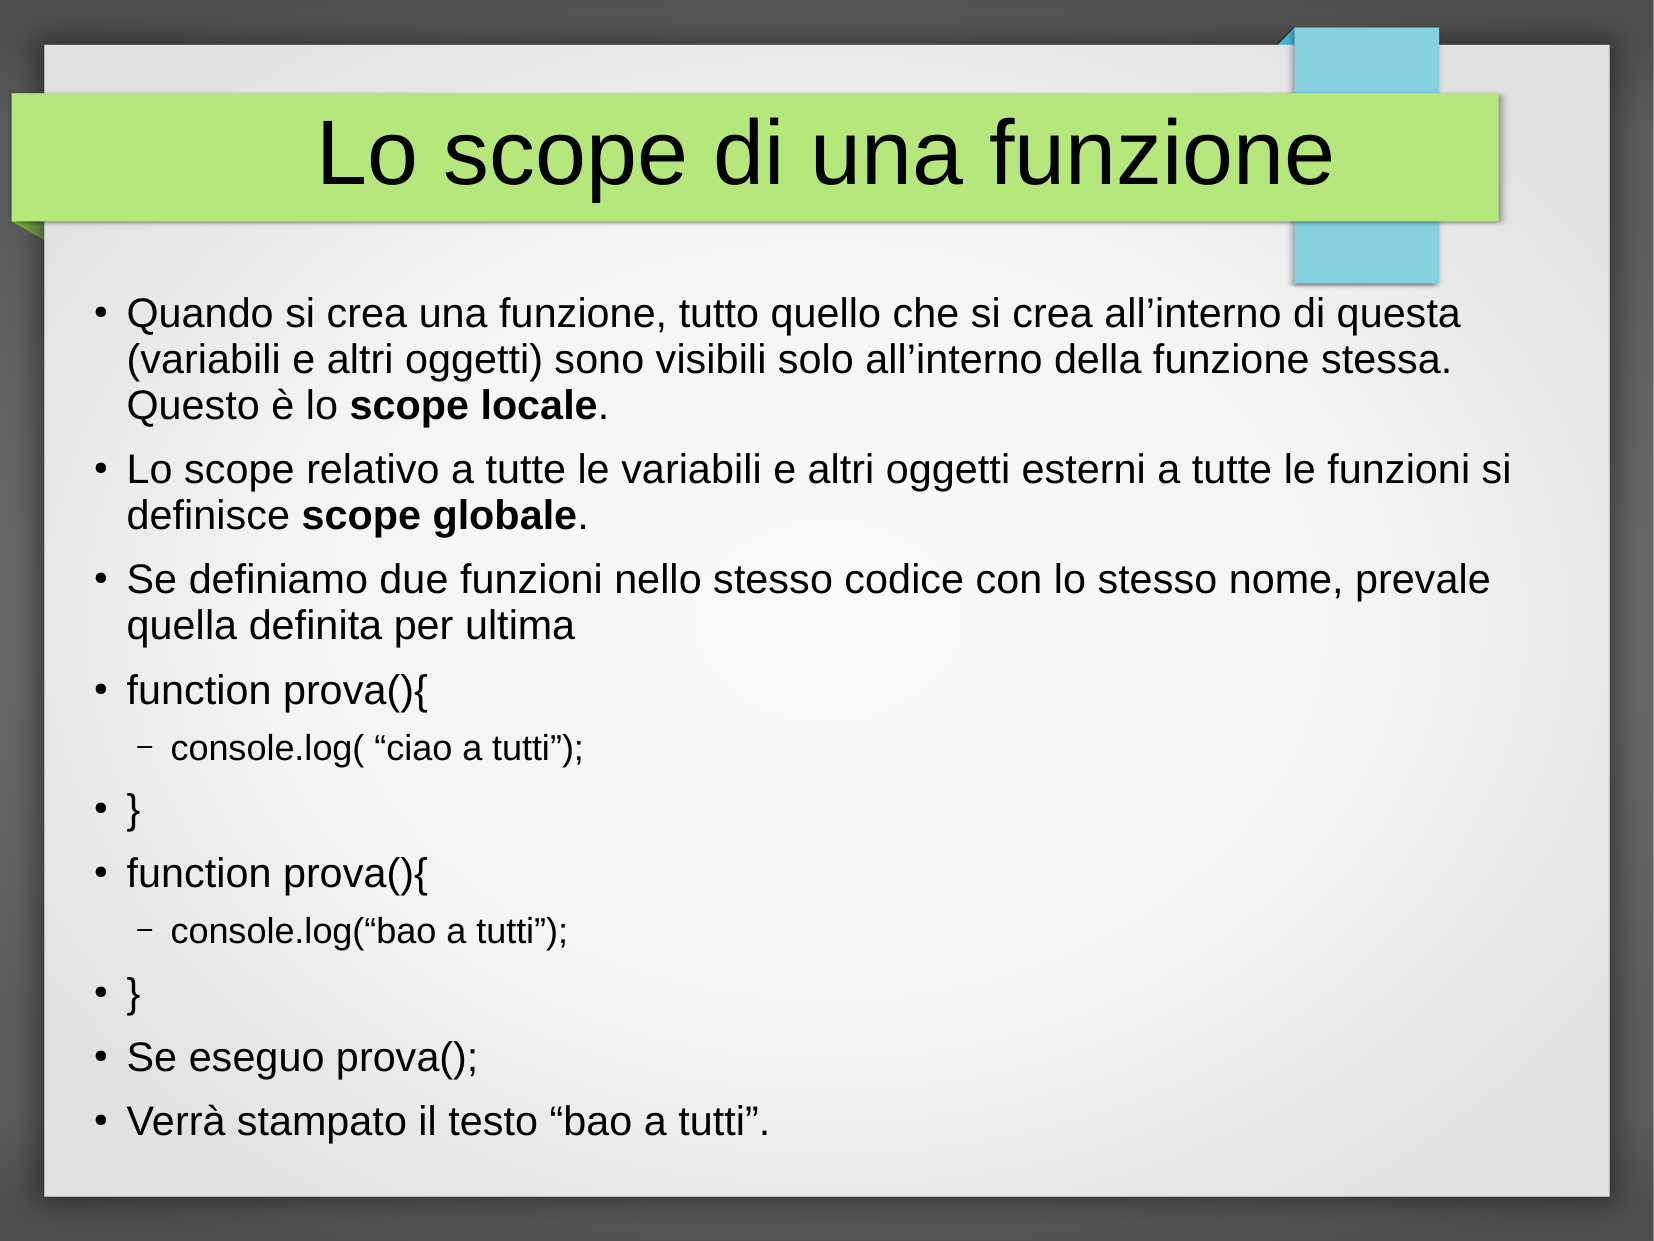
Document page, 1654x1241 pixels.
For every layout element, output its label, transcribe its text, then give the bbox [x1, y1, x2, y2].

title Lo scope di una funzione [82, 49, 1571, 257]
picture [0, 0, 1654, 1241]
list Quando si crea una funzione, tutto quello che si crea all’interno di questa (variabili e altri oggetti) sono visibili solo all’interno della funzione stessa. Questo è lo scope locale. Lo scope relativo a tutte le variabili e altri oggetti esterni a tutte le funzioni si definisce scope globale. Se definiamo due funzioni nello stesso codice con lo stesso nome, prevale quella definita per ultima function prova(){ console.log( “ciao a tutti”); } function prova(){ console.log(“bao a tutti”); } Se eseguo prova(); Verrà stampato il testo “bao a tutti”. [82, 290, 1571, 1158]
